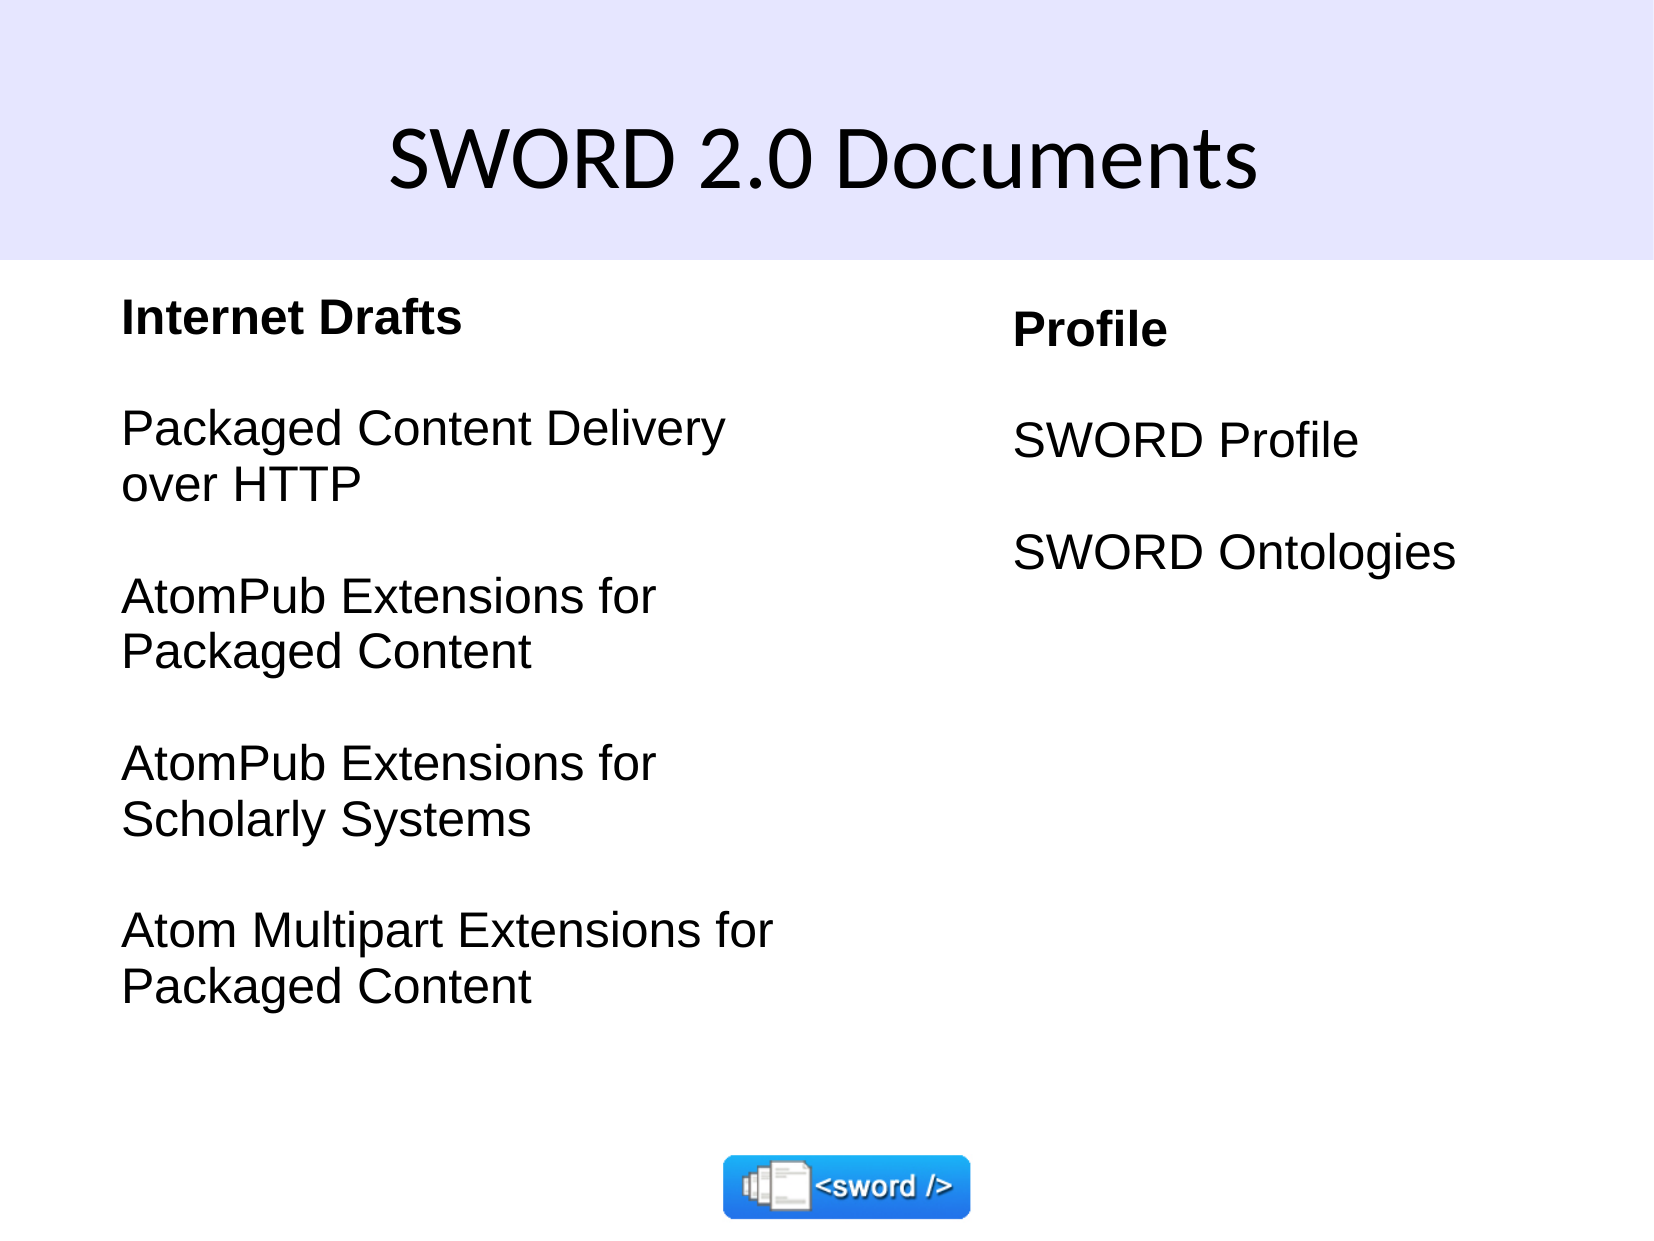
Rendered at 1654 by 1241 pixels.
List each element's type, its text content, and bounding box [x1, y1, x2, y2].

picture [722, 1154, 973, 1223]
text_box Internet Drafts Packaged Content Delivery over HTTP AtomPub Extensions for Packaged Content AtomPub Extensions for Scholarly Systems Atom Multipart Extensions for Packaged Content [106, 281, 833, 1022]
text_box SWORD 2.0 Documents [2, 112, 1647, 235]
text_box Profile SWORD Profile SWORD Ontologies [998, 293, 1472, 868]
